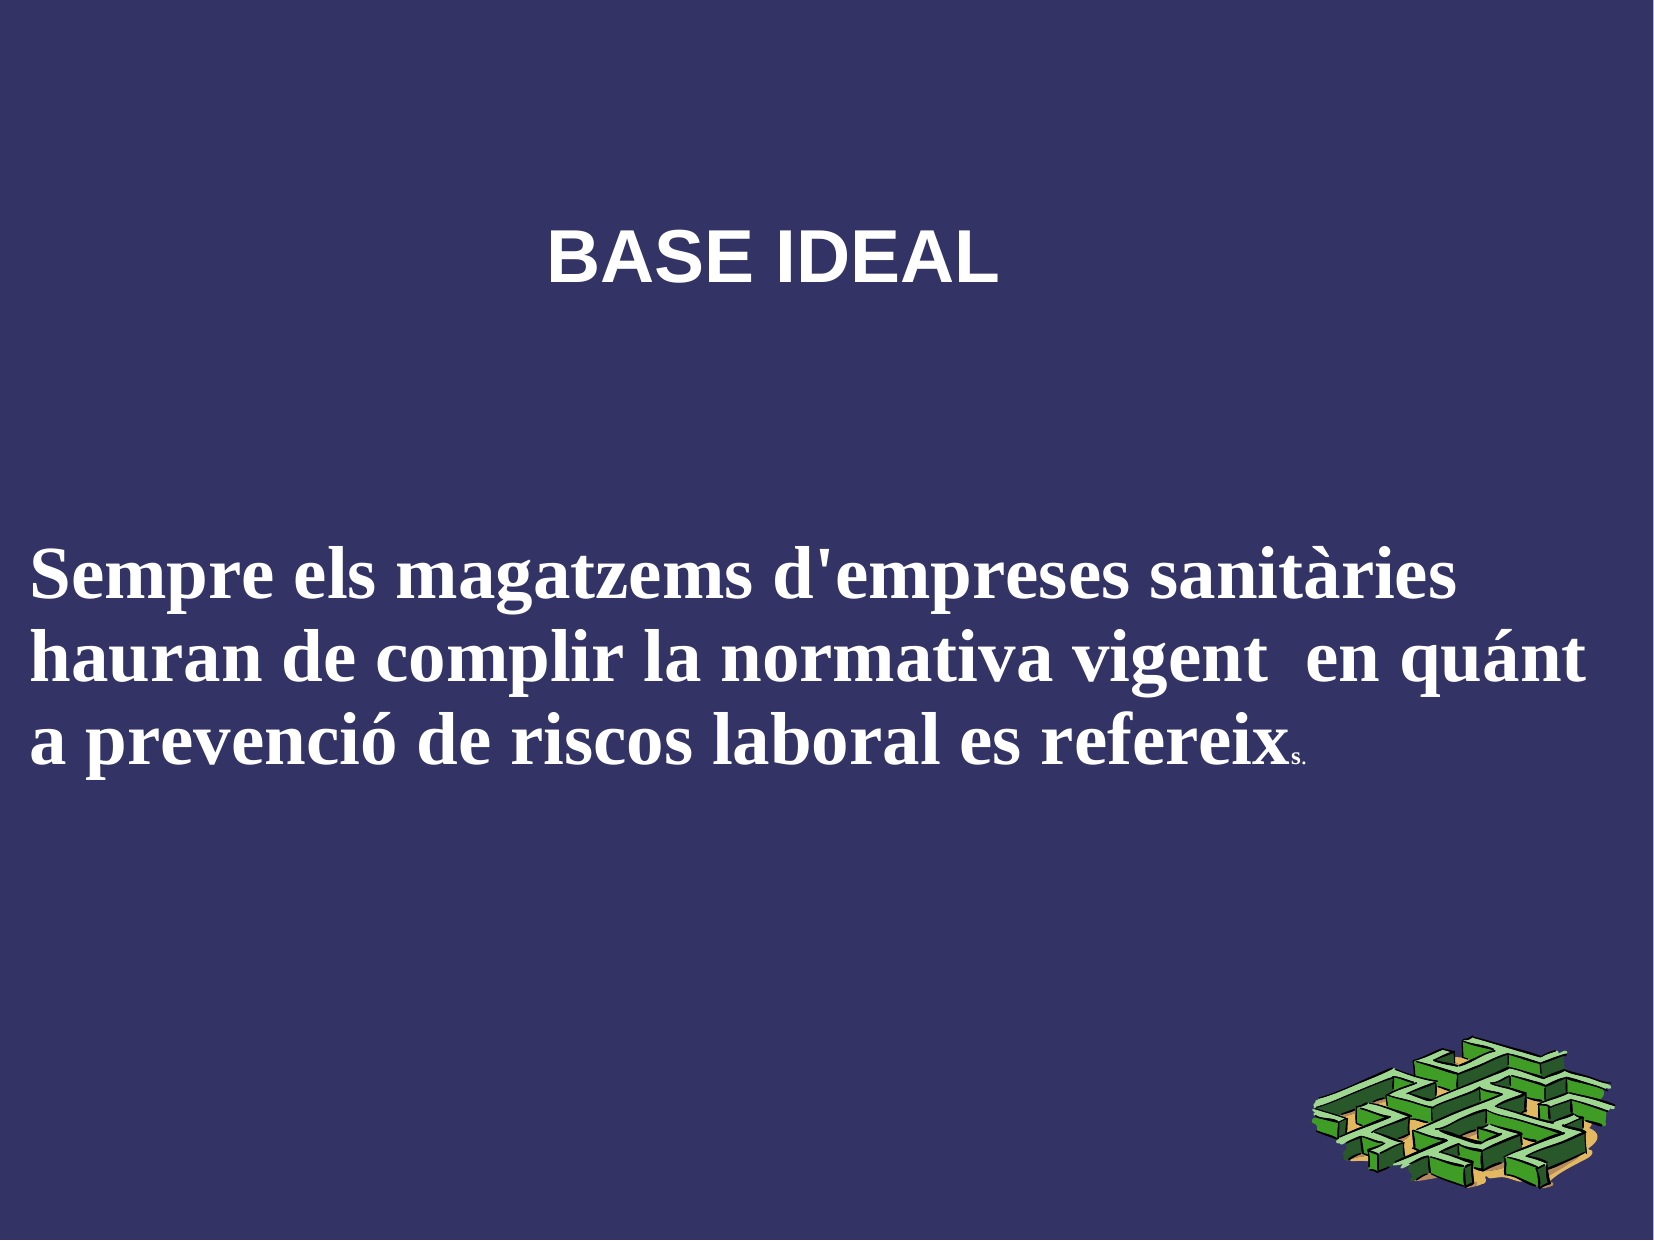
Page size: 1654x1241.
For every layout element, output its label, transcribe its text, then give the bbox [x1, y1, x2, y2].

text_box BASE IDEAL [531, 206, 1016, 306]
text_box Sempre els magatzems d'empreses sanitàries hauran de complir la normativa vigent en quánt a prevenció de riscos laboral es refereixs. [29, 531, 1625, 781]
